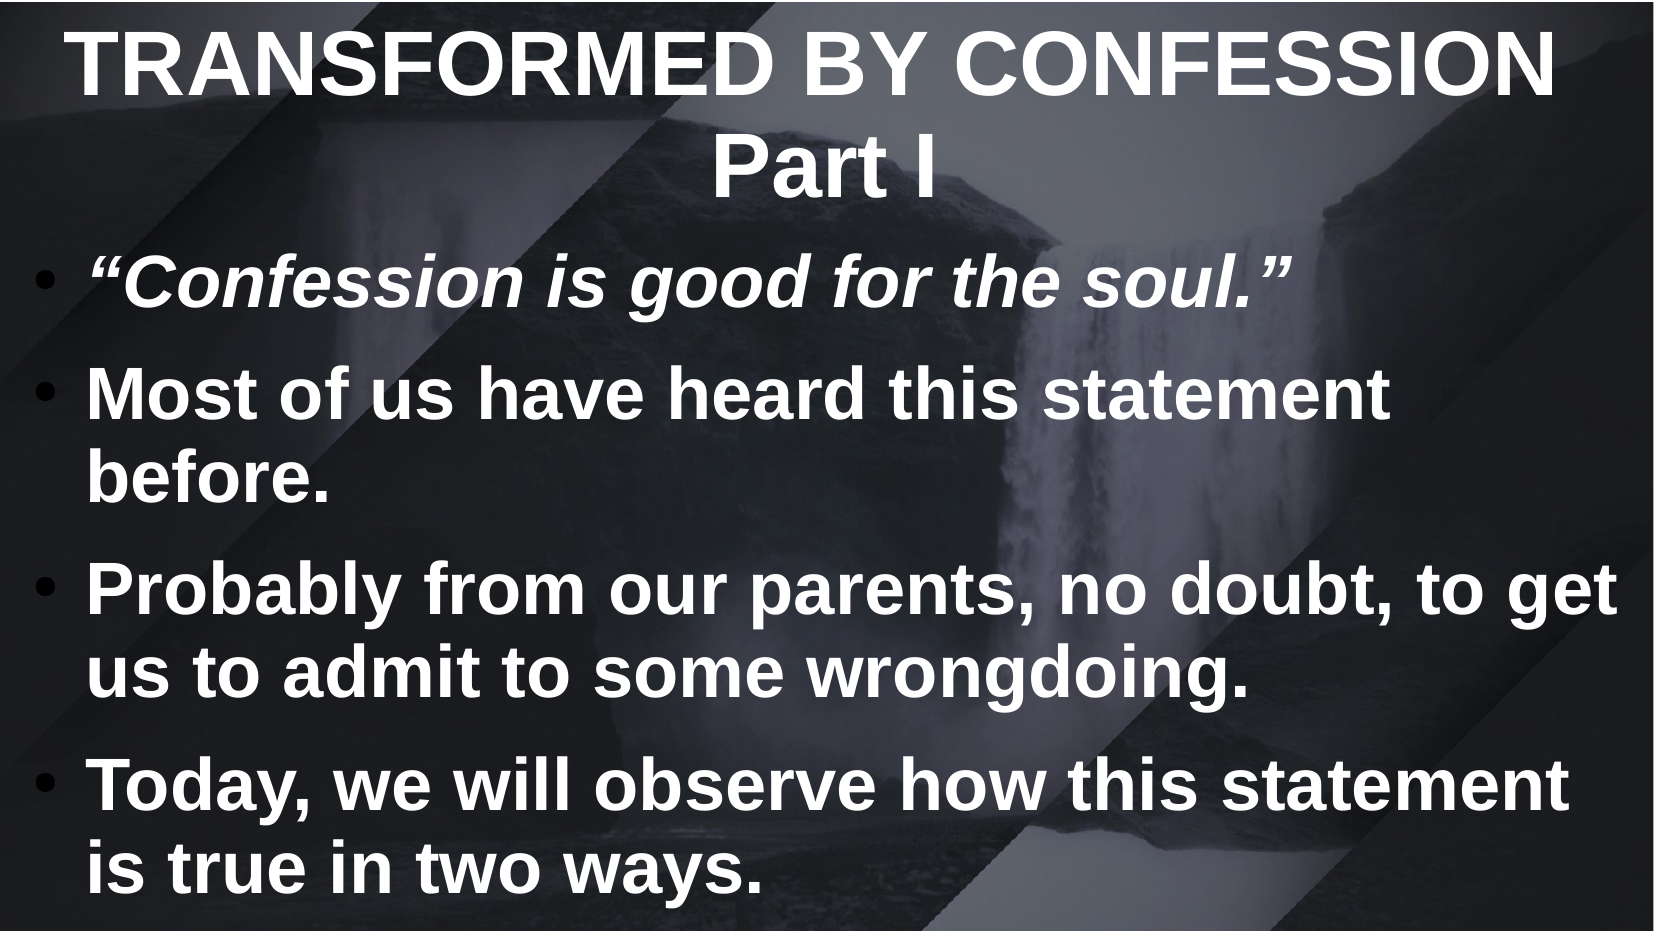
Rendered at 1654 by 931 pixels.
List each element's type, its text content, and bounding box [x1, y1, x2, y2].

picture [0, 2, 1654, 931]
title TRANSFORMED BY CONFESSION Part I [0, 0, 1651, 269]
list “Confession is good for the soul.” Most of us have heard this statement before. Probably from our parents, no doubt, to get us to admit to some wrongdoing. Today, we will observe how this statement is true in two ways. [15, 240, 1636, 916]
